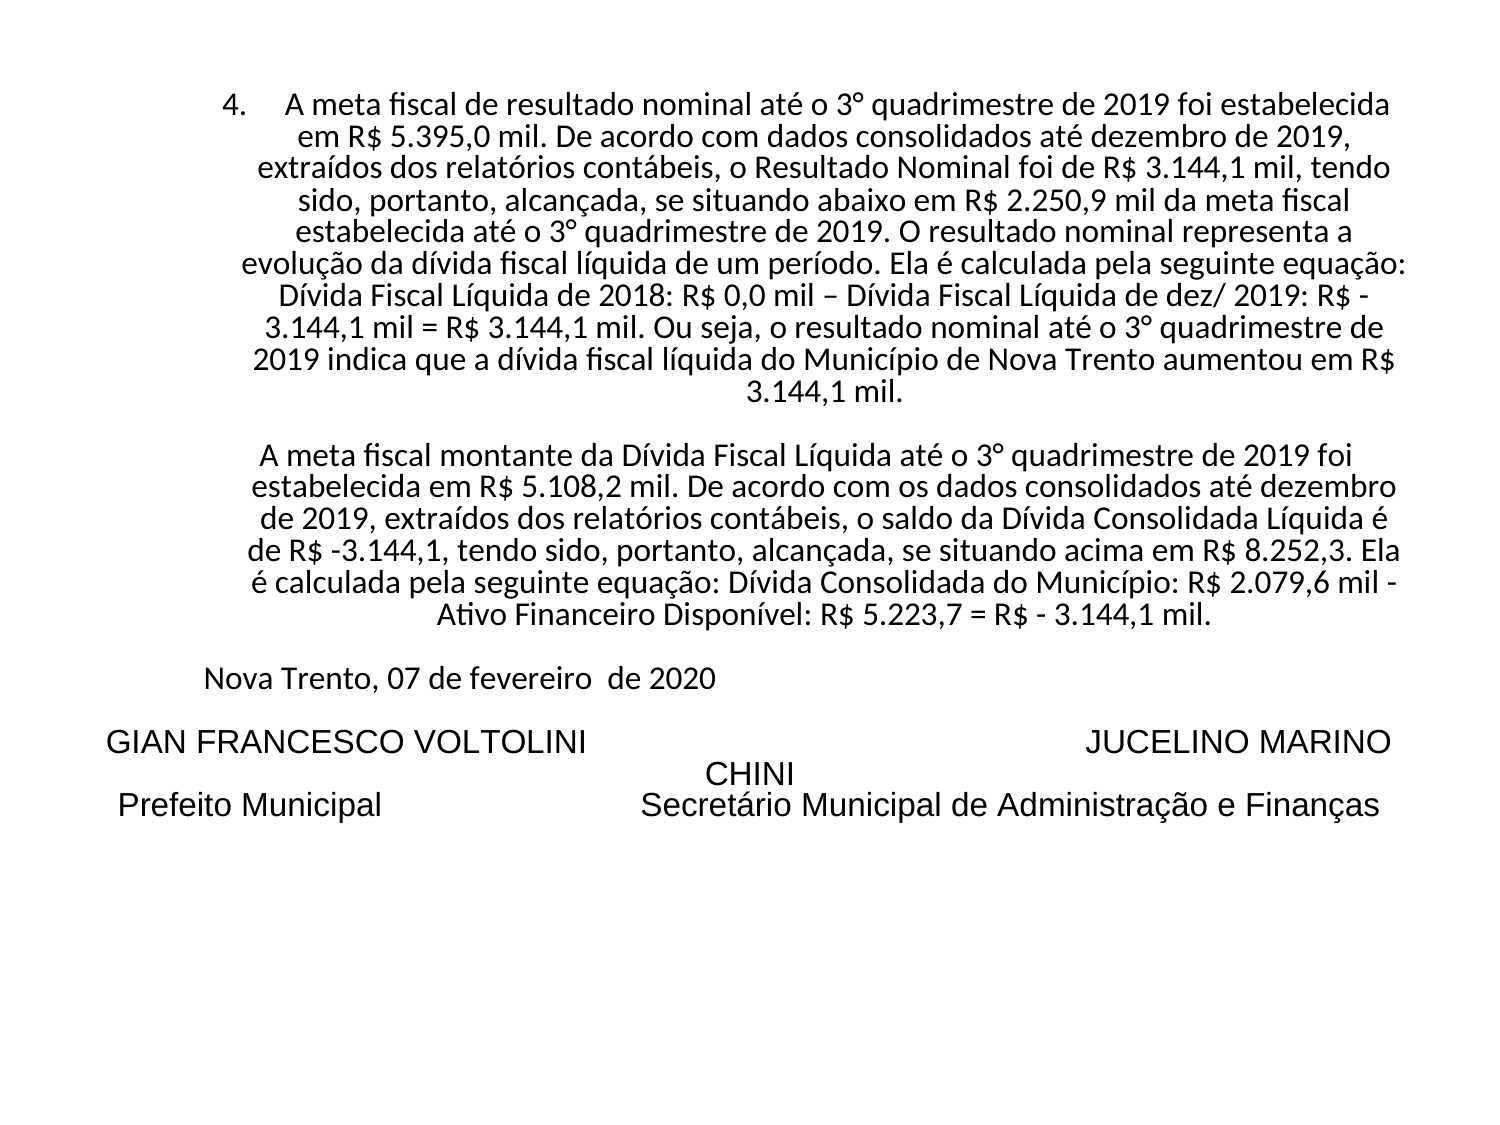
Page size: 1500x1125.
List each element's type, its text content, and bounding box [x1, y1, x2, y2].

list 4. A meta fiscal de resultado nominal até o 3° quadrimestre de 2019 foi estabelecida em R$ 5.395,0 mil. De acordo com dados consolidados até dezembro de 2019, extraídos dos relatórios contábeis, o Resultado Nominal foi de R$ 3.144,1 mil, tendo sido, portanto, alcançada, se situando abaixo em R$ 2.250,9 mil da meta fiscal estabelecida até o 3° quadrimestre de 2019. O resultado nominal representa a evolução da dívida fiscal líquida de um período. Ela é calculada pela seguinte equação: Dívida Fiscal Líquida de 2018: R$ 0,0 mil – Dívida Fiscal Líquida de dez/ 2019: R$ -3.144,1 mil = R$ 3.144,1 mil. Ou seja, o resultado nominal até o 3° quadrimestre de 2019 indica que a dívida fiscal líquida do Município de Nova Trento aumentou em R$ 3.144,1 mil. A meta fiscal montante da Dívida Fiscal Líquida até o 3° quadrimestre de 2019 foi estabelecida em R$ 5.108,2 mil. De acordo com os dados consolidados até dezembro de 2019, extraídos dos relatórios contábeis, o saldo da Dívida Consolidada Líquida é de R$ -3.144,1, tendo sido, portanto, alcançada, se situando acima em R$ 8.252,3. Ela é calculada pela seguinte equação: Dívida Consolidada do Município: R$ 2.079,6 mil - Ativo Financeiro Disponível: R$ 5.223,7 = R$ - 3.144,1 mil. Nova Trento, 07 de fevereiro de 2020 GIAN FRANCESCO VOLTOLINI JUCELINO MARINO CHINI Prefeito Municipal Secretário Municipal de Administração e Finanças [75, 82, 1426, 1005]
